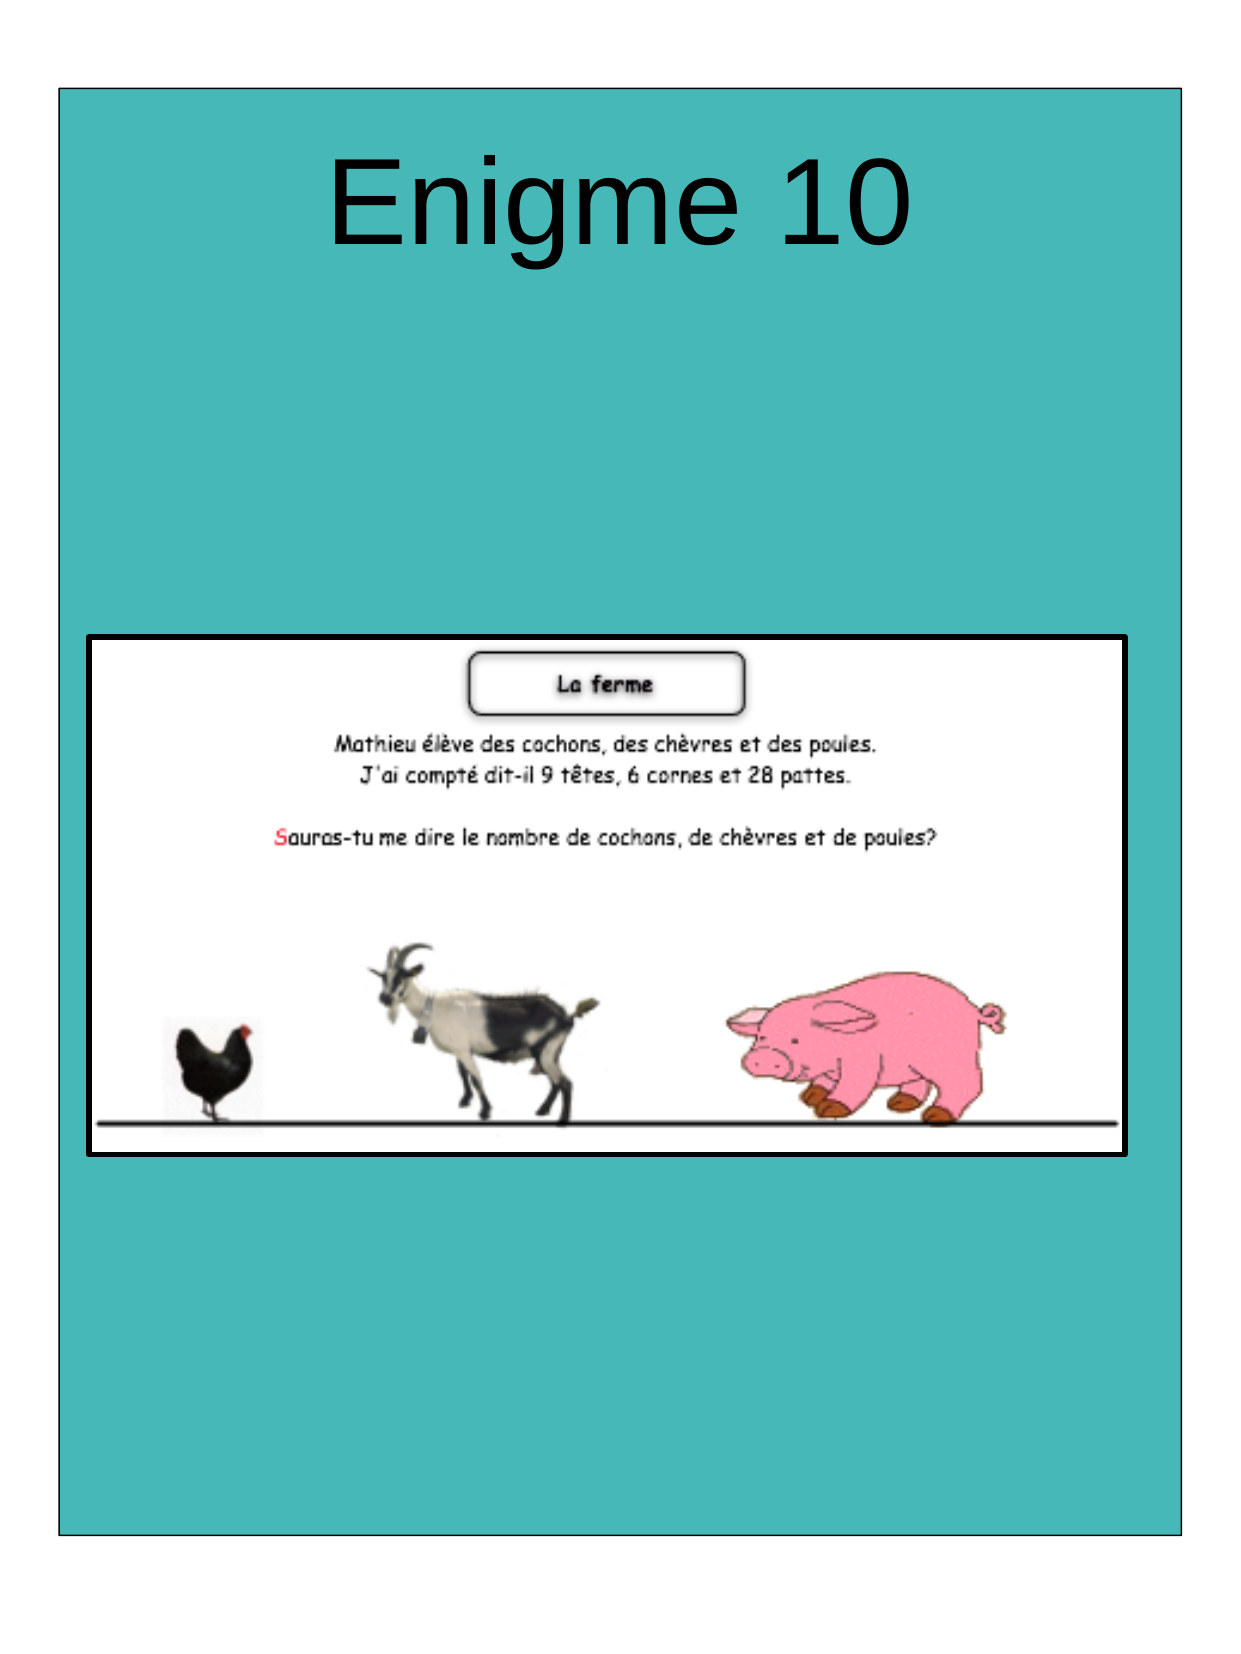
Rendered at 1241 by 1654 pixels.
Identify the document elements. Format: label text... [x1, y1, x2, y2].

title Enigme 10 [62, 0, 1179, 414]
picture [91, 640, 1122, 1152]
text_box [59, 88, 1182, 1536]
